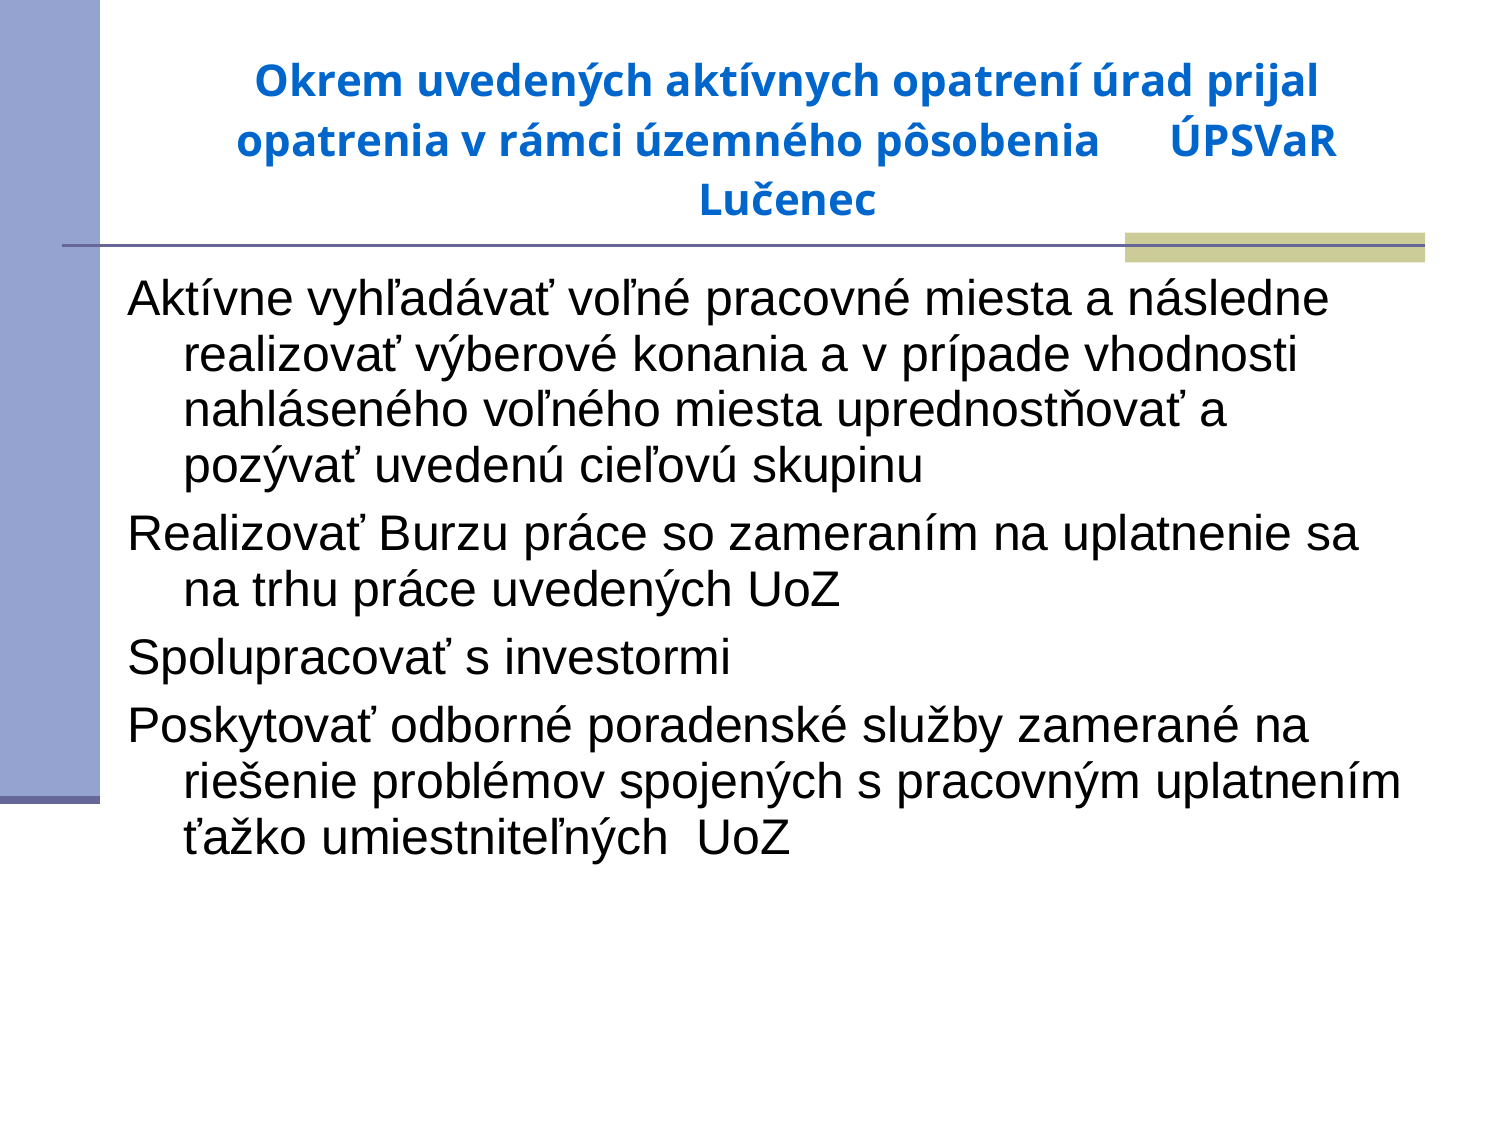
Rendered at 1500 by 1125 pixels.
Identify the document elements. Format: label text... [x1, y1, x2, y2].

title Okrem uvedených aktívnych opatrení úrad prijal opatrenia v rámci územného pôsobenia ÚPSVaR Lučenec [150, 45, 1426, 234]
list Aktívne vyhľadávať voľné pracovné miesta a následne realizovať výberové konania a v prípade vhodnosti nahláseného voľného miesta uprednostňovať a pozývať uvedenú cieľovú skupinu Realizovať Burzu práce so zameraním na uplatnenie sa na trhu práce uvedených UoZ Spolupracovať s investormi Poskytovať odborné poradenské služby zamerané na riešenie problémov spojených s pracovným uplatnením ťažko umiestniteľných UoZ [112, 262, 1425, 1061]
